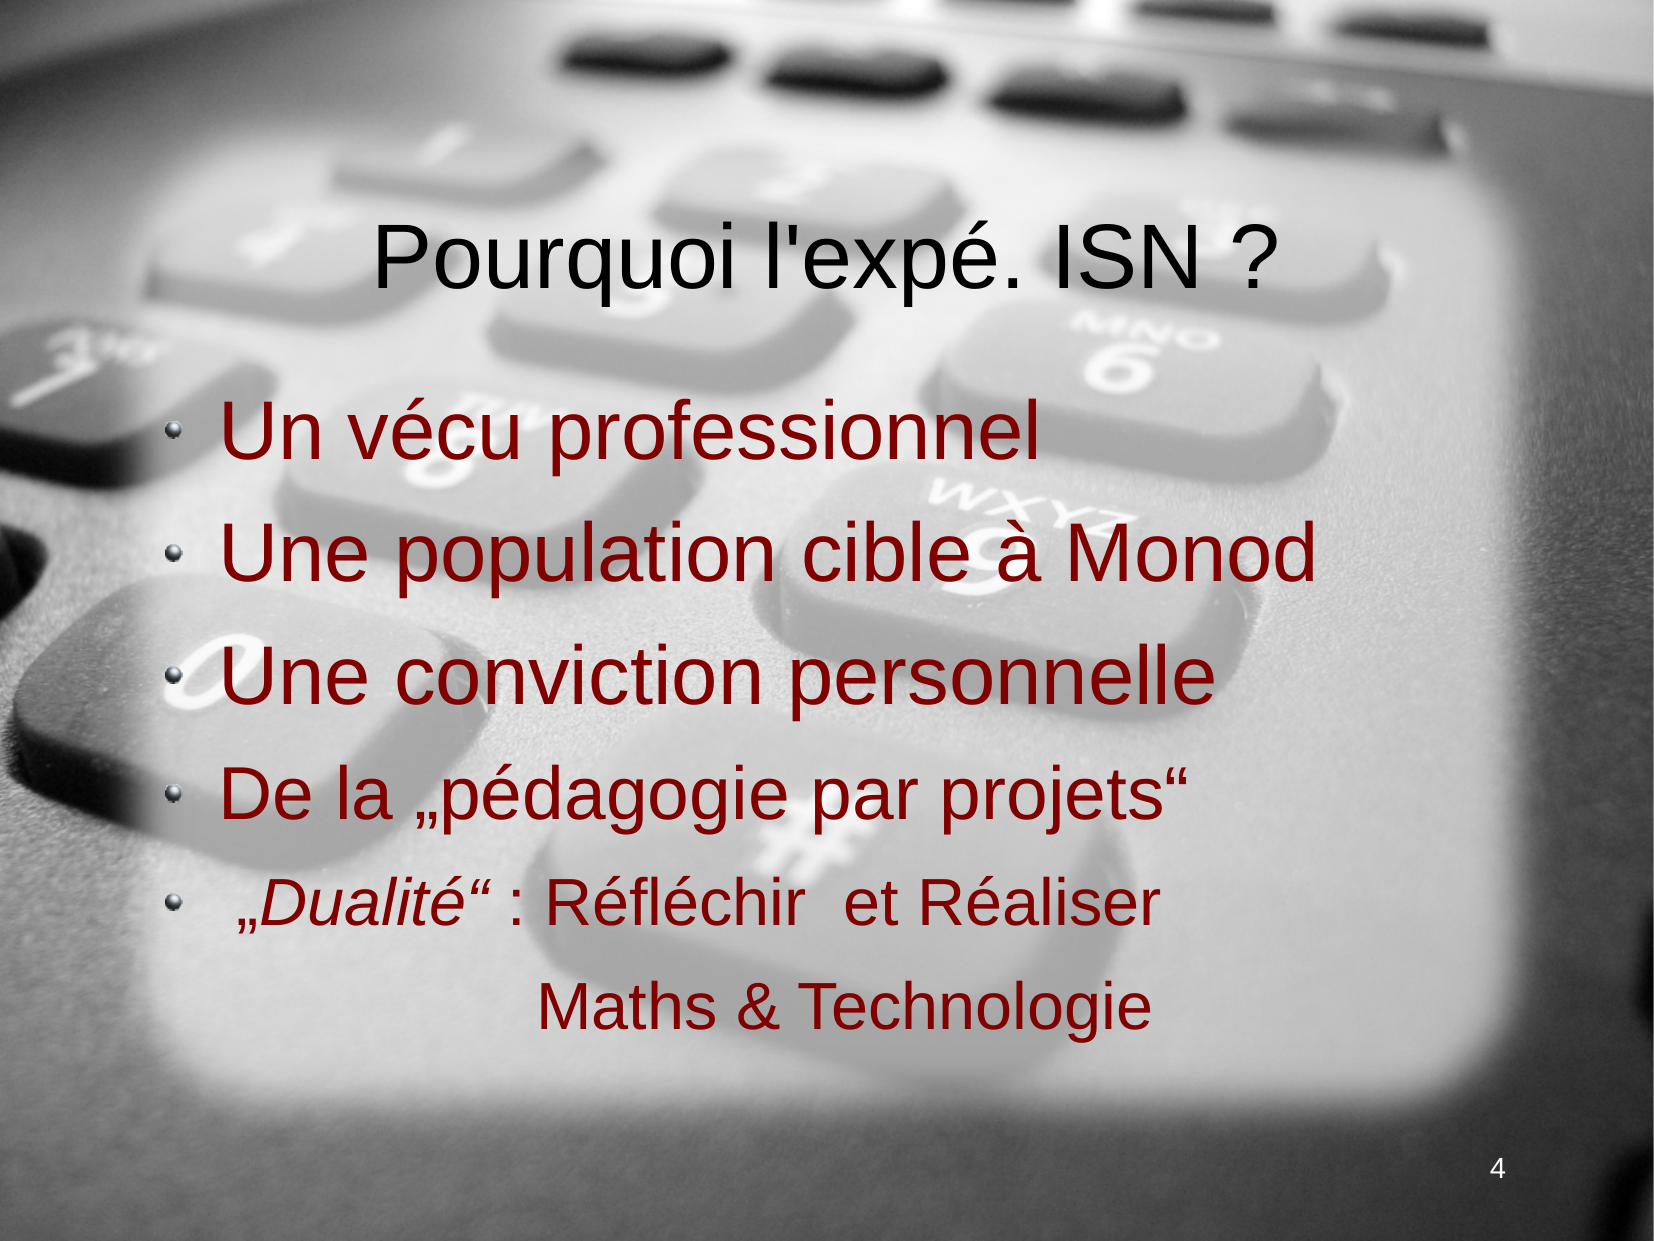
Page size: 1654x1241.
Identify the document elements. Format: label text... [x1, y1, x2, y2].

picture [0, 0, 1654, 1241]
list Un vécu professionnel Une population cible à Monod Une conviction personnelle De la „pédagogie par projets“ „Dualité“ : Réfléchir et Réaliser Maths & Technologie [147, 383, 1506, 1093]
title Pourquoi l'expé. ISN ? [147, 153, 1506, 361]
